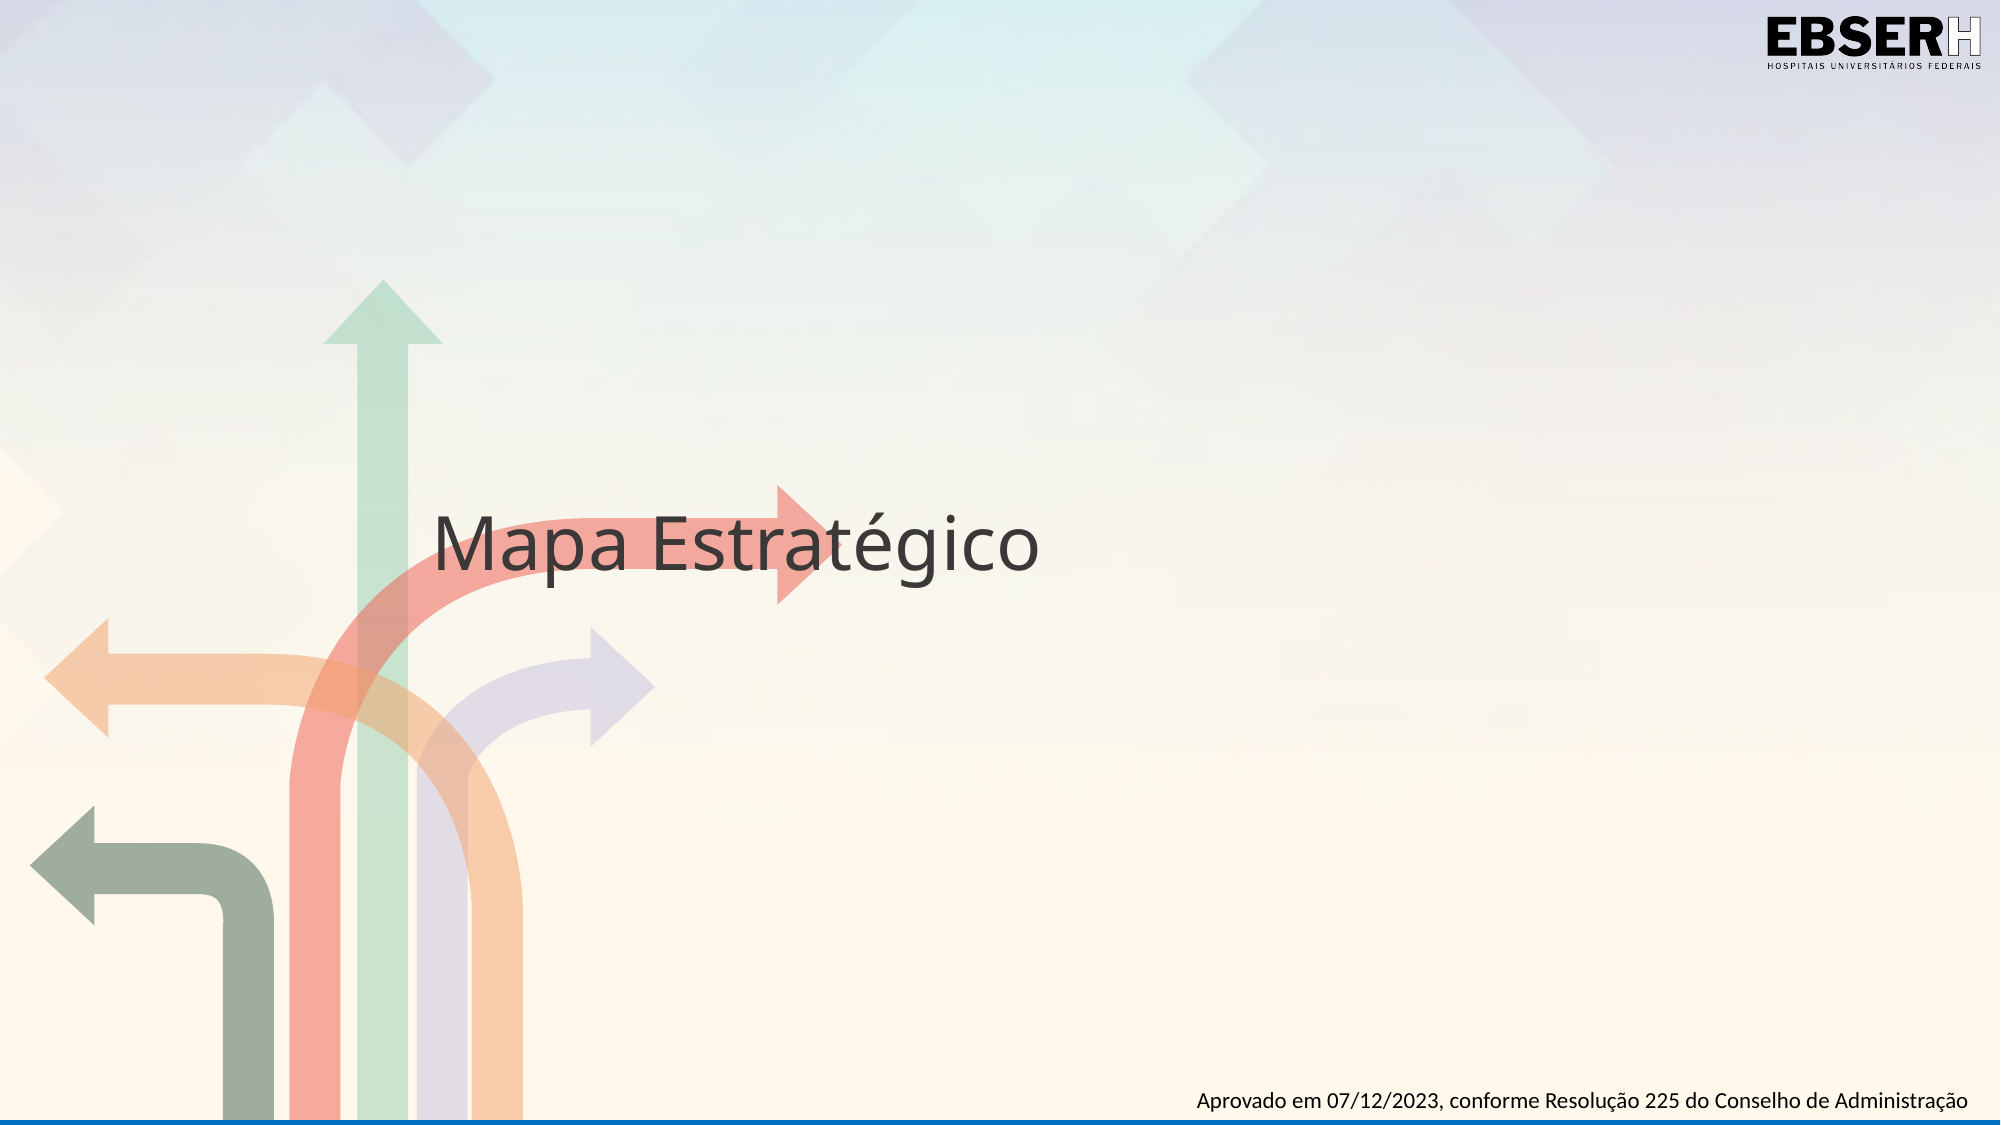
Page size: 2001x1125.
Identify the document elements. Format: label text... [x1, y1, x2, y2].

list Mapa Estratégico [416, 497, 1956, 595]
